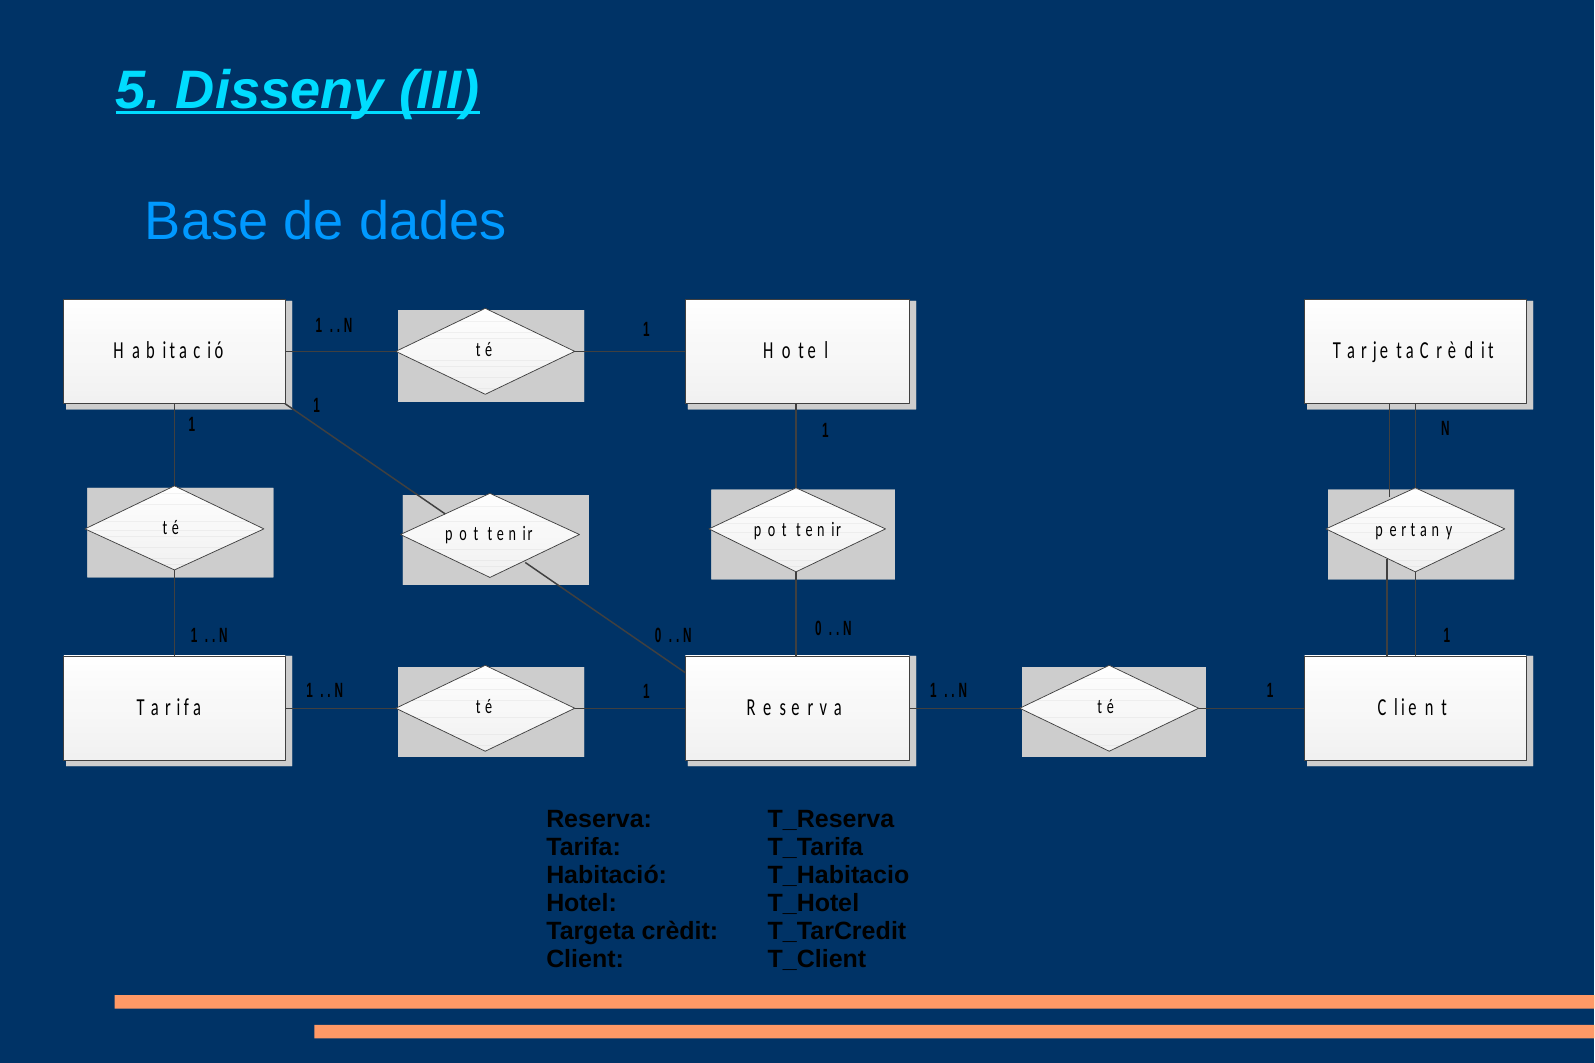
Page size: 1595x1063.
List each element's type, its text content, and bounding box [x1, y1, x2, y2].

title Base de dades [145, 131, 1507, 310]
title 5. Disseny (III) [115, 0, 1478, 179]
text_box Reserva: T_Reserva Tarifa: T_Tarifa Habitació: T_Habitacio Hotel: T_Hotel Targeta crèdit: T_TarCredit Client: T_Client [531, 797, 1063, 985]
picture [59, 295, 1536, 768]
